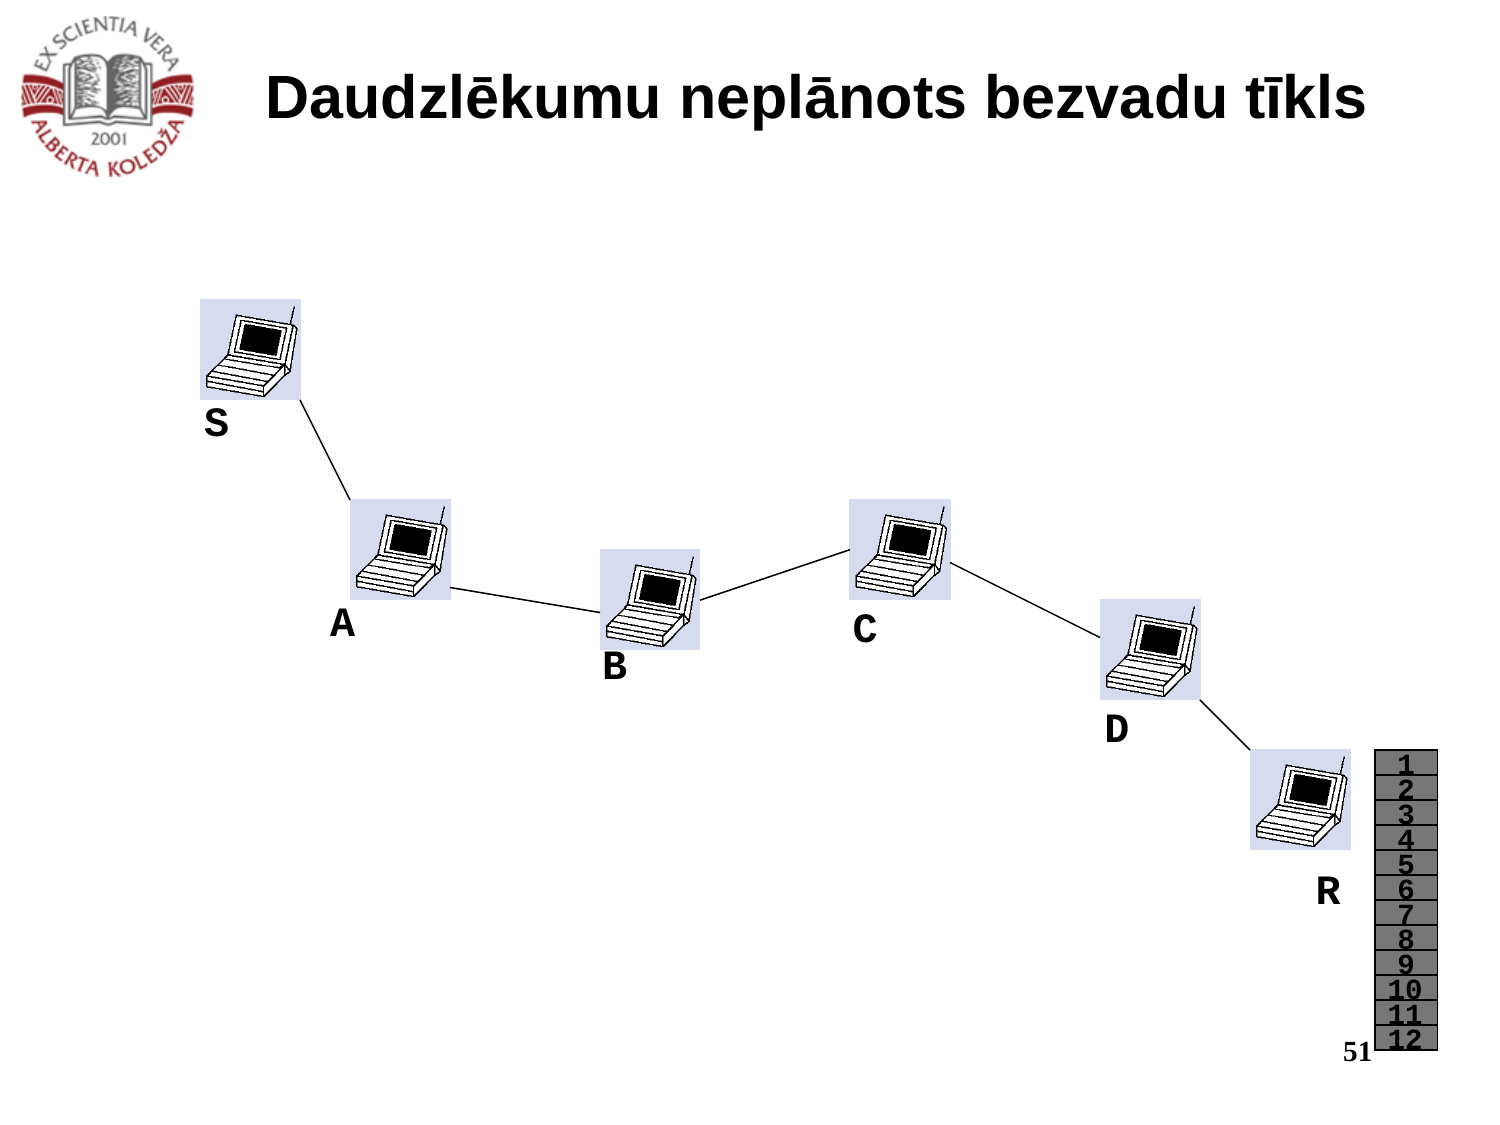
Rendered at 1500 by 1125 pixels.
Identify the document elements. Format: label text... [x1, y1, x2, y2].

text_box A [315, 587, 370, 653]
chart [350, 500, 451, 601]
text_box B [587, 630, 642, 696]
chart [600, 549, 700, 651]
chart [200, 299, 301, 400]
text_box R [1300, 855, 1356, 921]
chart [1100, 600, 1201, 700]
text_box 8 [1374, 924, 1438, 949]
title Daudzlēkumu neplānots bezvadu tīkls [187, 44, 1425, 150]
text_box 12 [1374, 1024, 1438, 1050]
text_box S [189, 387, 244, 454]
text_box 11 [1374, 999, 1438, 1024]
text_box 10 [1411, 983, 1417, 996]
text_box 7 [1374, 899, 1438, 924]
chart [849, 500, 951, 601]
text_box 1 [1374, 749, 1438, 774]
text_box 9 [1374, 949, 1438, 974]
text_box 5 [1374, 849, 1438, 874]
picture [21, 16, 194, 177]
text_box 3 [1374, 799, 1438, 824]
text_box 2 [1374, 774, 1438, 799]
chart [1250, 750, 1351, 850]
text_box 10 [1374, 974, 1438, 999]
text_box <skaitlis> [1074, 1025, 1388, 1101]
text_box 4 [1374, 824, 1438, 849]
text_box C [837, 592, 893, 659]
text_box 6 [1374, 874, 1438, 899]
text_box D [1089, 692, 1145, 759]
